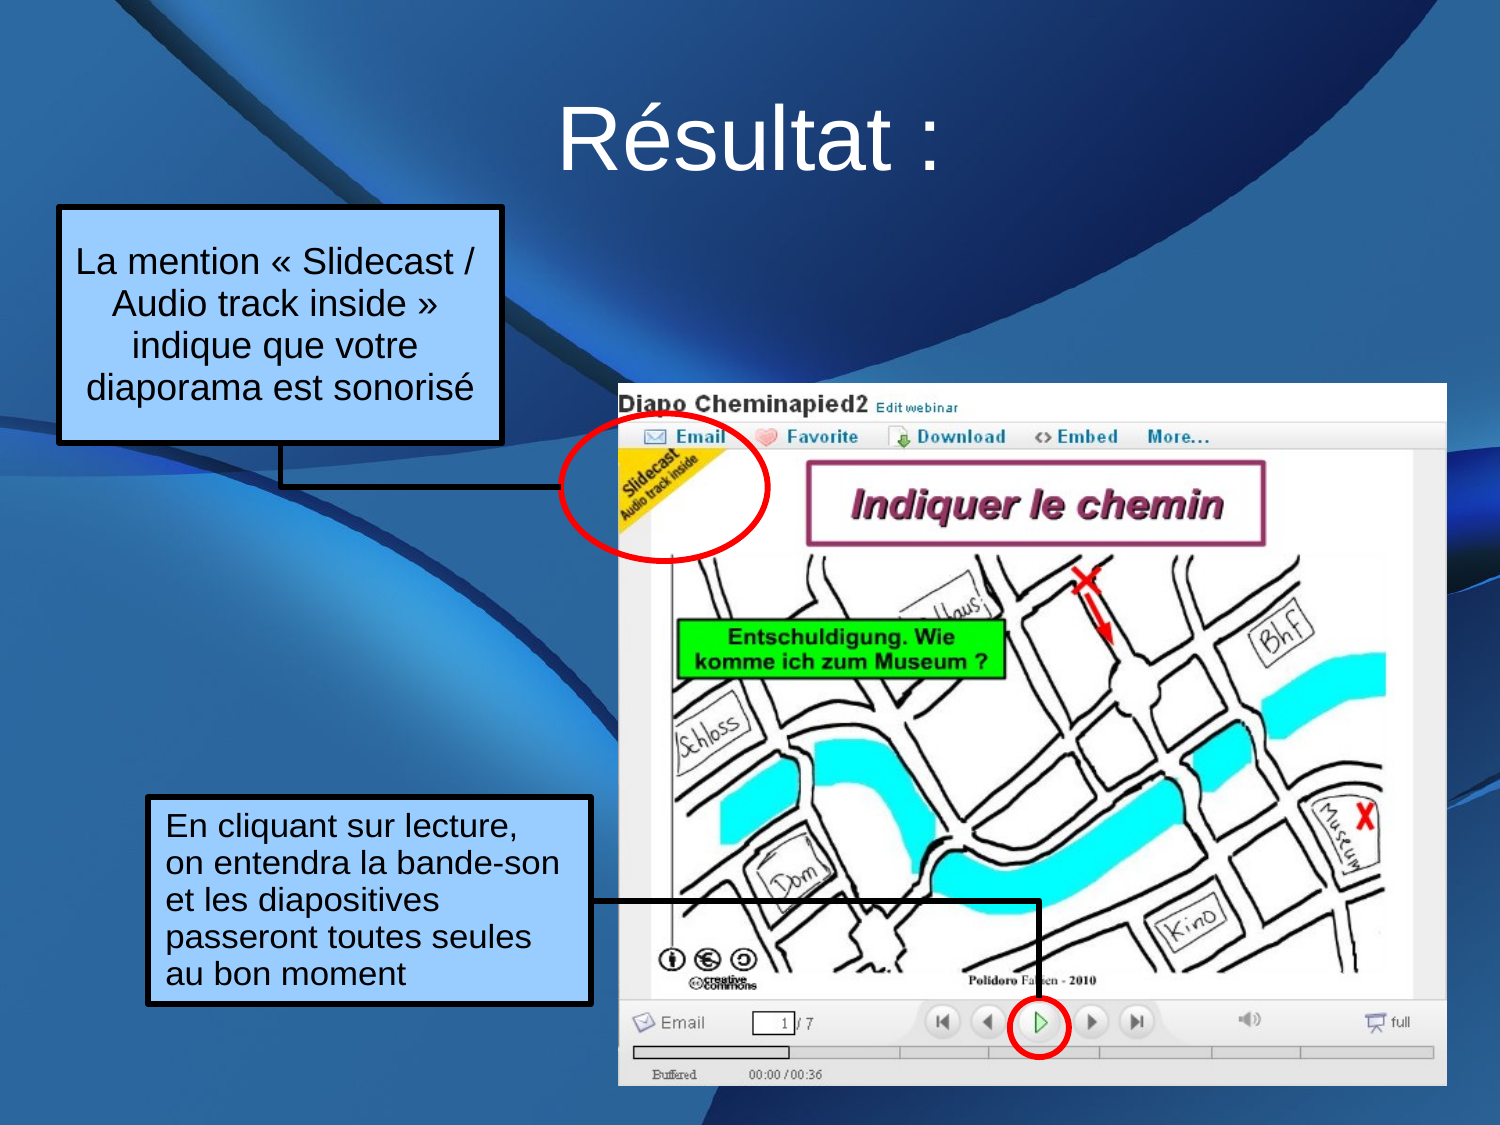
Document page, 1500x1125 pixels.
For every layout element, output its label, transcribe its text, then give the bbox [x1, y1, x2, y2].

title Résultat : [75, 52, 1425, 226]
text_box La mention « Slidecast / Audio track inside » indique que votre diaporama est sonorisé [59, 206, 502, 443]
text_box En cliquant sur lecture, on entendra la bande-son et les diapositives passeront toutes seules au bon moment [147, 797, 591, 1004]
picture [0, 0, 1500, 1125]
